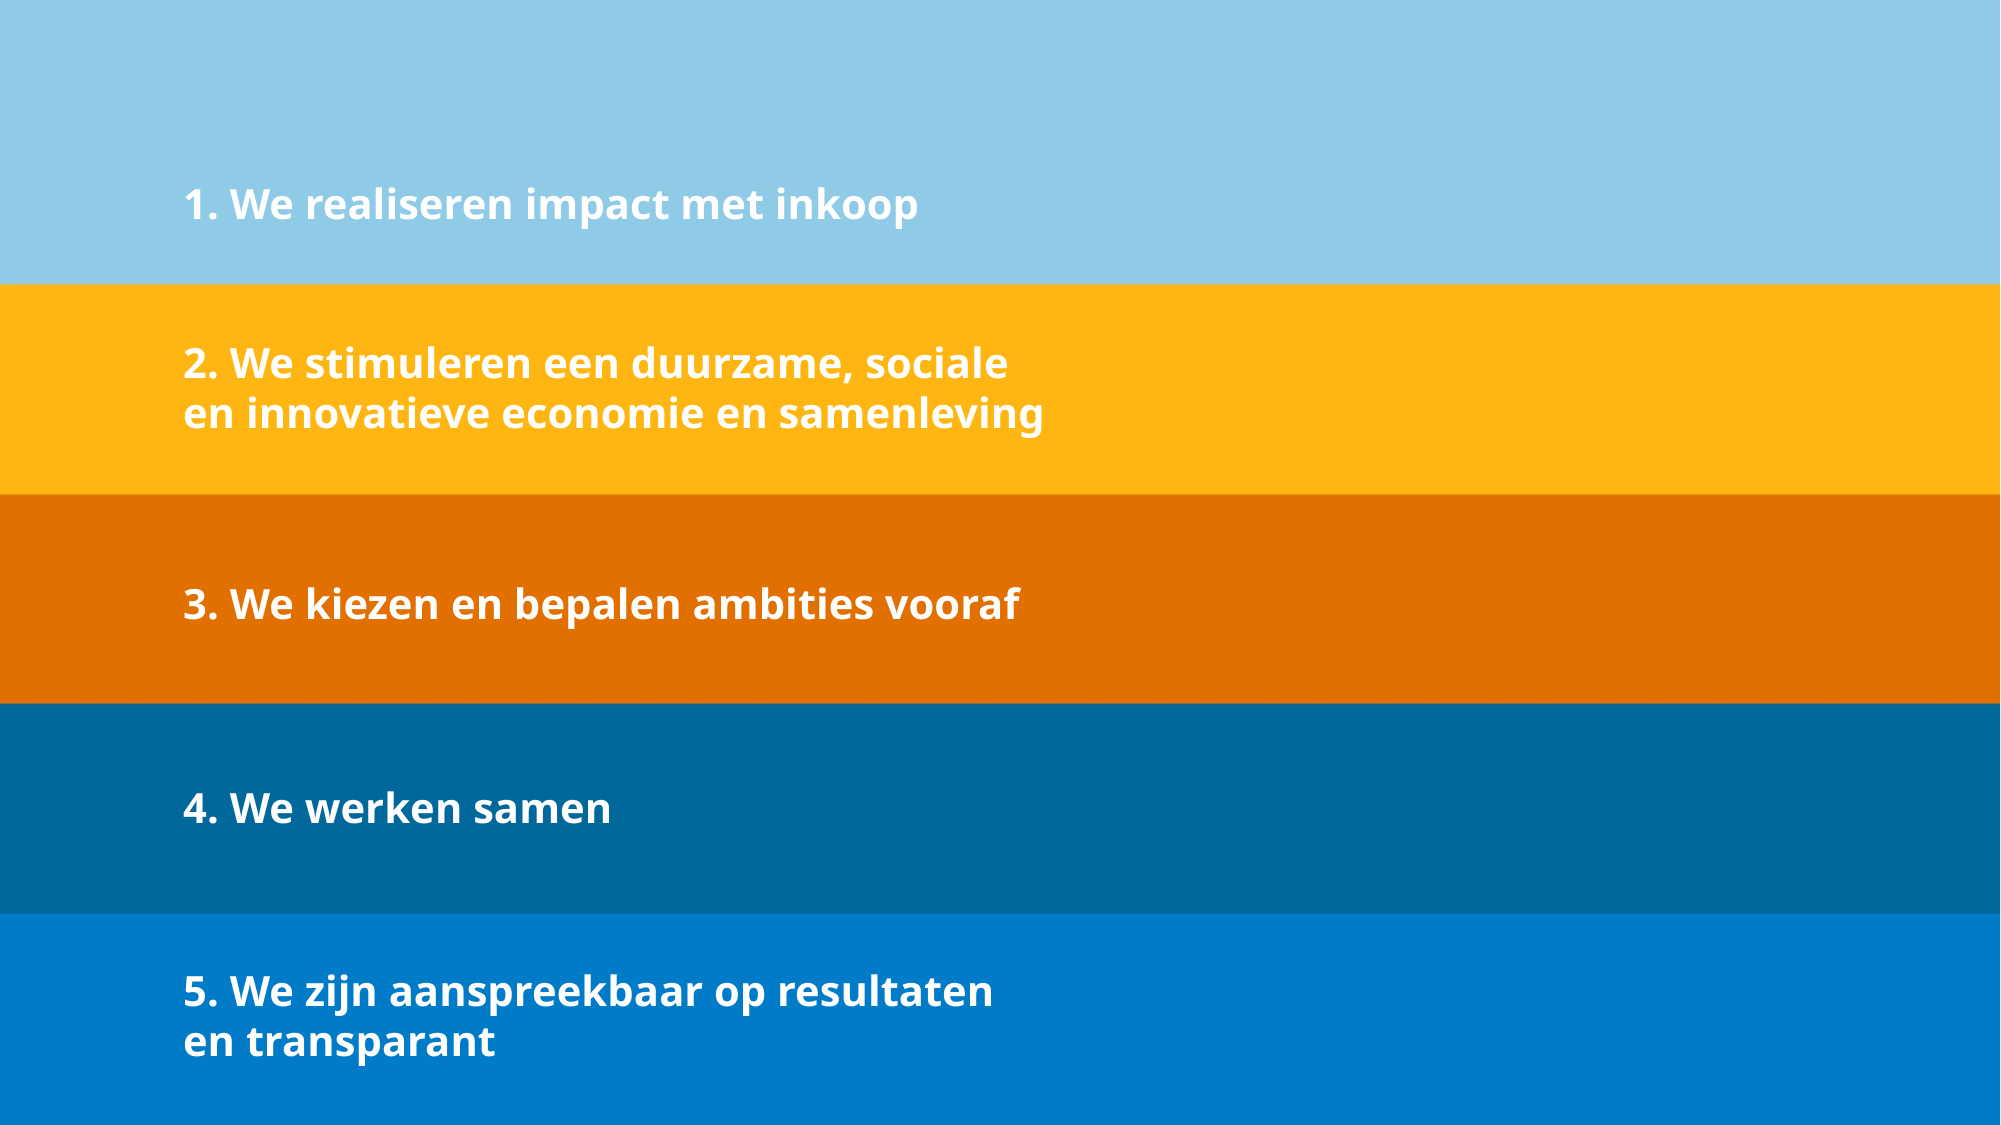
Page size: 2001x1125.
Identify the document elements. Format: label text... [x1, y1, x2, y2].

text_box 4. We werken samen [168, 774, 1606, 853]
text_box 1. We realiseren impact met inkoop [168, 170, 1606, 240]
picture [0, 0, 2000, 704]
picture [0, 914, 2000, 1125]
text_box 3. We kiezen en bepalen ambities vooraf [168, 570, 1606, 664]
text_box 5. We zijn aanspreekbaar op resultaten en transparant [168, 957, 1606, 1099]
text_box 2. We stimuleren een duurzame, sociale en innovatieve economie en samenleving [168, 329, 1606, 460]
